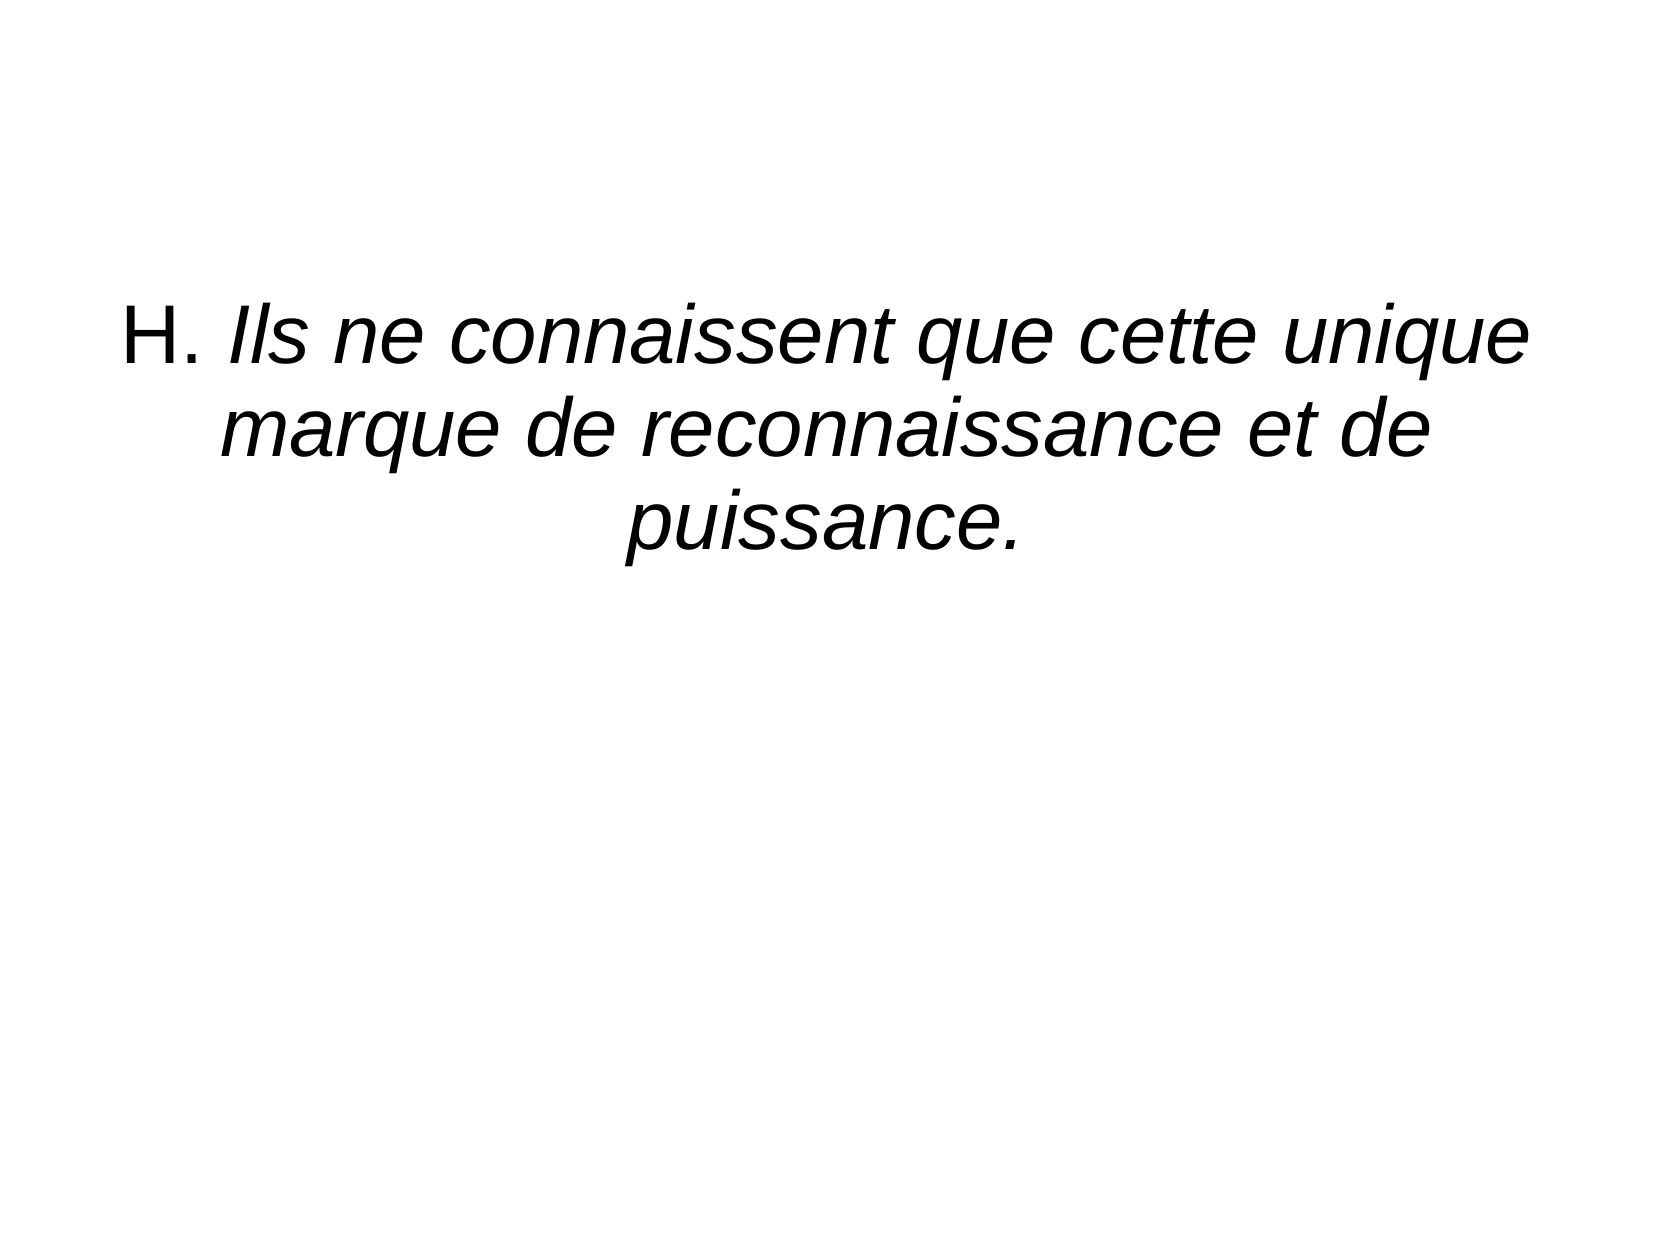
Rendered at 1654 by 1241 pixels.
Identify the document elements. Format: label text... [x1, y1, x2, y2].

subtitle H. Ils ne connaissent que cette unique marque de reconnaissance et de puissance. [82, 82, 1571, 1109]
